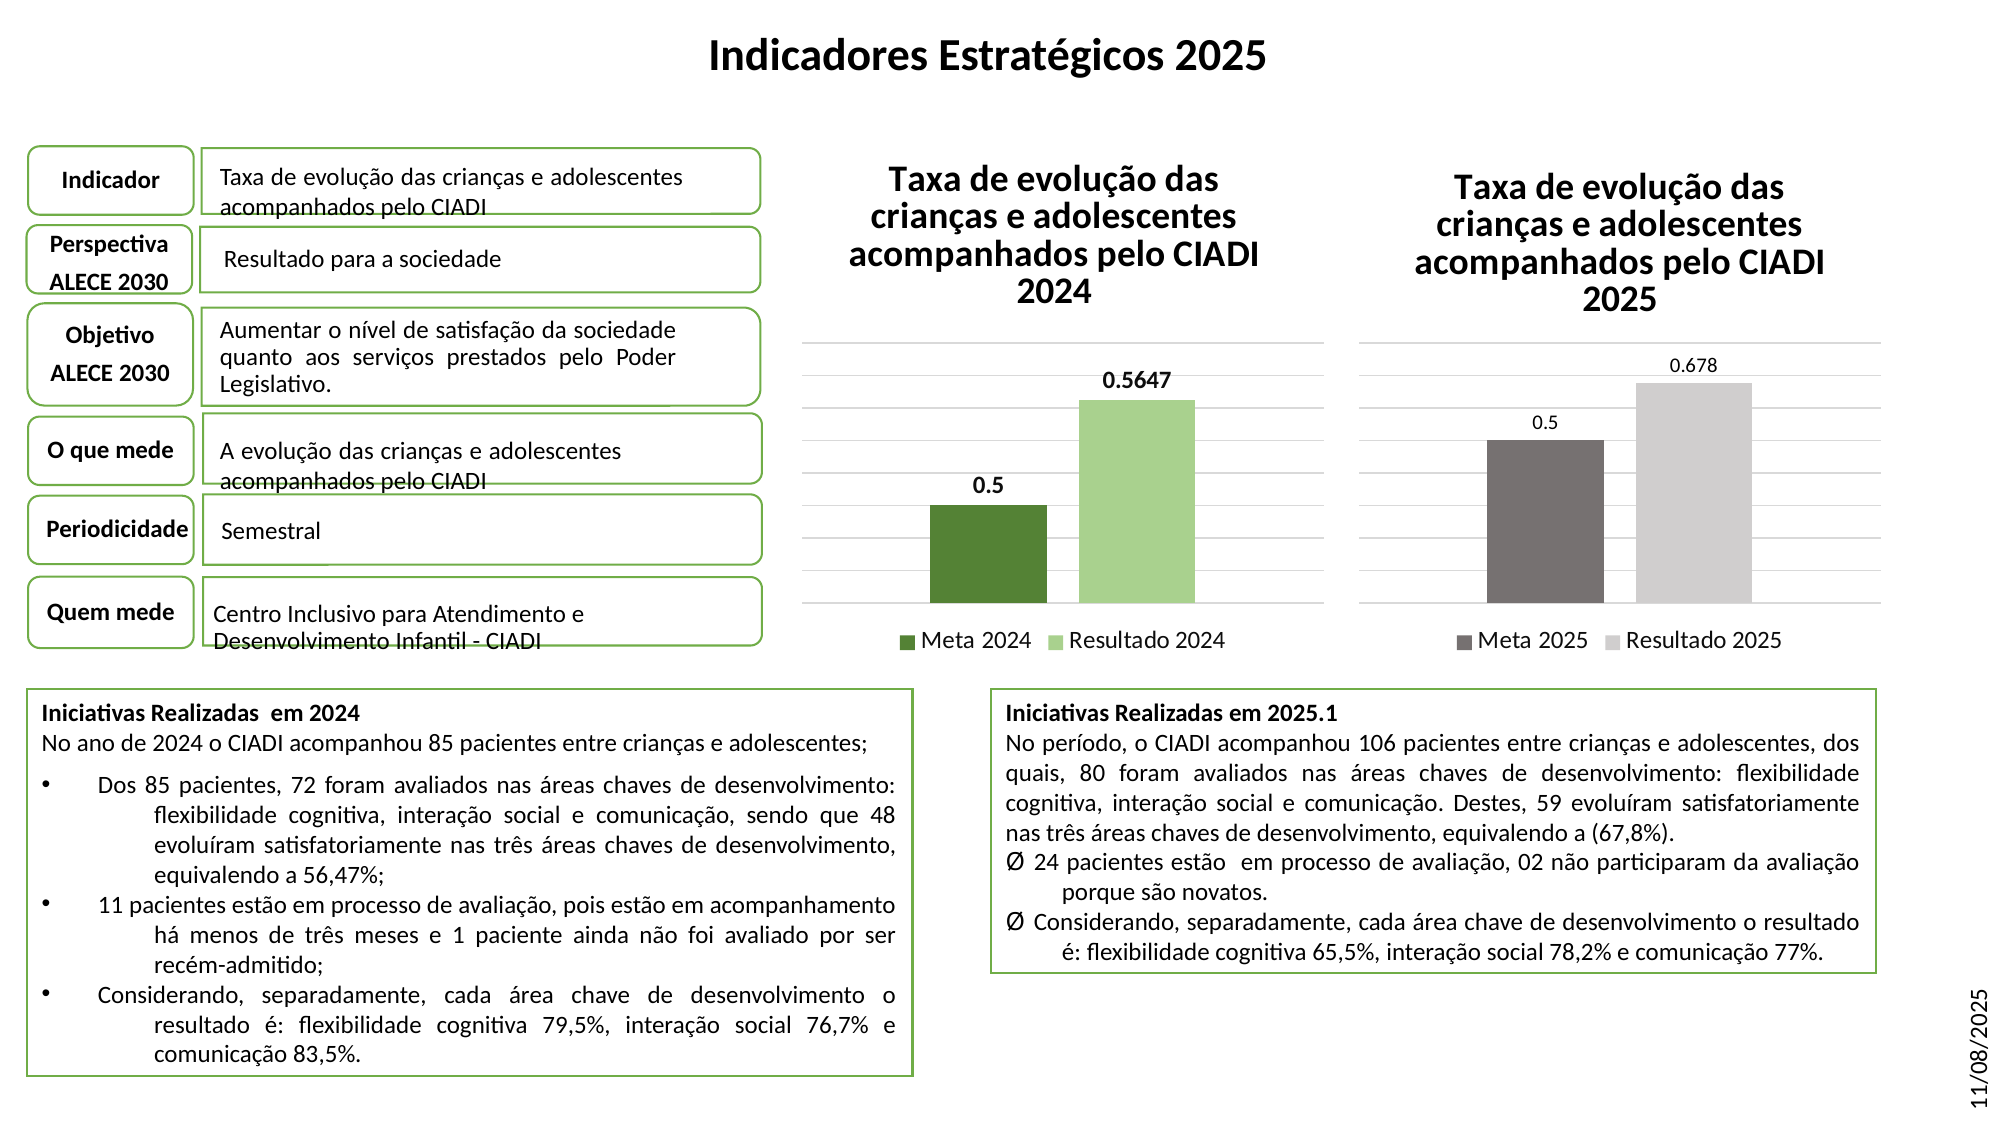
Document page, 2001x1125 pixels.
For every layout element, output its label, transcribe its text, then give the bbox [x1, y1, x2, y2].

text_box 11/08/2025 [1954, 972, 2000, 1125]
text_box Indicador [36, 149, 186, 212]
chart [1348, 141, 1892, 662]
text_box Semestral [203, 506, 745, 555]
text_box Iniciativas Realizadas em 2025.1 No período, o CIADI acompanhou 106 pacientes entre crianças e adolescentes, dos quais, 80 foram avaliados nas áreas chaves de desenvolvimento: flexibilidade cognitiva, interação social e comunicação. Destes, 59 evoluíram satisfatoriamente nas três áreas chaves de desenvolvimento, equivalendo a (67,8%). 24 pacientes estão em processo de avaliação, 02 não participaram da avaliação porque são novatos. Considerando, separadamente, cada área chave de desenvolvimento o resultado é: flexibilidade cognitiva 65,5%, interação social 78,2% e comunicação 77%. [991, 689, 1876, 973]
text_box Taxa de evolução das crianças e adolescentes acompanhados pelo CIADI [202, 151, 743, 211]
title Indicadores Estratégicos 2025 [671, 22, 1305, 89]
text_box Perspectiva ALECE 2030 [35, 227, 184, 291]
text_box Aumentar o nível de satisfação da sociedade quanto aos serviços prestados pelo Poder Legislativo. [202, 305, 743, 410]
text_box Periodicidade [36, 498, 199, 562]
chart [791, 141, 1335, 662]
text_box Objetivo ALECE 2030 [35, 307, 185, 402]
text_box A evolução das crianças e adolescentes acompanhados pelo CIADI [202, 426, 743, 475]
text_box Resultado para a sociedade [200, 230, 743, 289]
text_box Quem mede [36, 579, 186, 646]
text_box Iniciativas Realizadas em 2024 No ano de 2024 o CIADI acompanhou 85 pacientes entre crianças e adolescentes; Dos 85 pacientes, 72 foram avaliados nas áreas chaves de desenvolvimento: flexibilidade cognitiva, interação social e comunicação, sendo que 48 evoluíram satisfatoriamente nas três áreas chaves de desenvolvimento, equivalendo a 56,47%; 11 pacientes estão em processo de avaliação, pois estão em acompanhamento há menos de três meses e 1 paciente ainda não foi avaliado por ser recém-admitido; Considerando, separadamente, cada área chave de desenvolvimento o resultado é: flexibilidade cognitiva 79,5%, interação social 76,7% e comunicação 83,5%. [27, 689, 913, 1076]
text_box O que mede [36, 419, 186, 483]
text_box Centro Inclusivo para Atendimento e Desenvolvimento Infantil - CIADI [195, 592, 749, 634]
